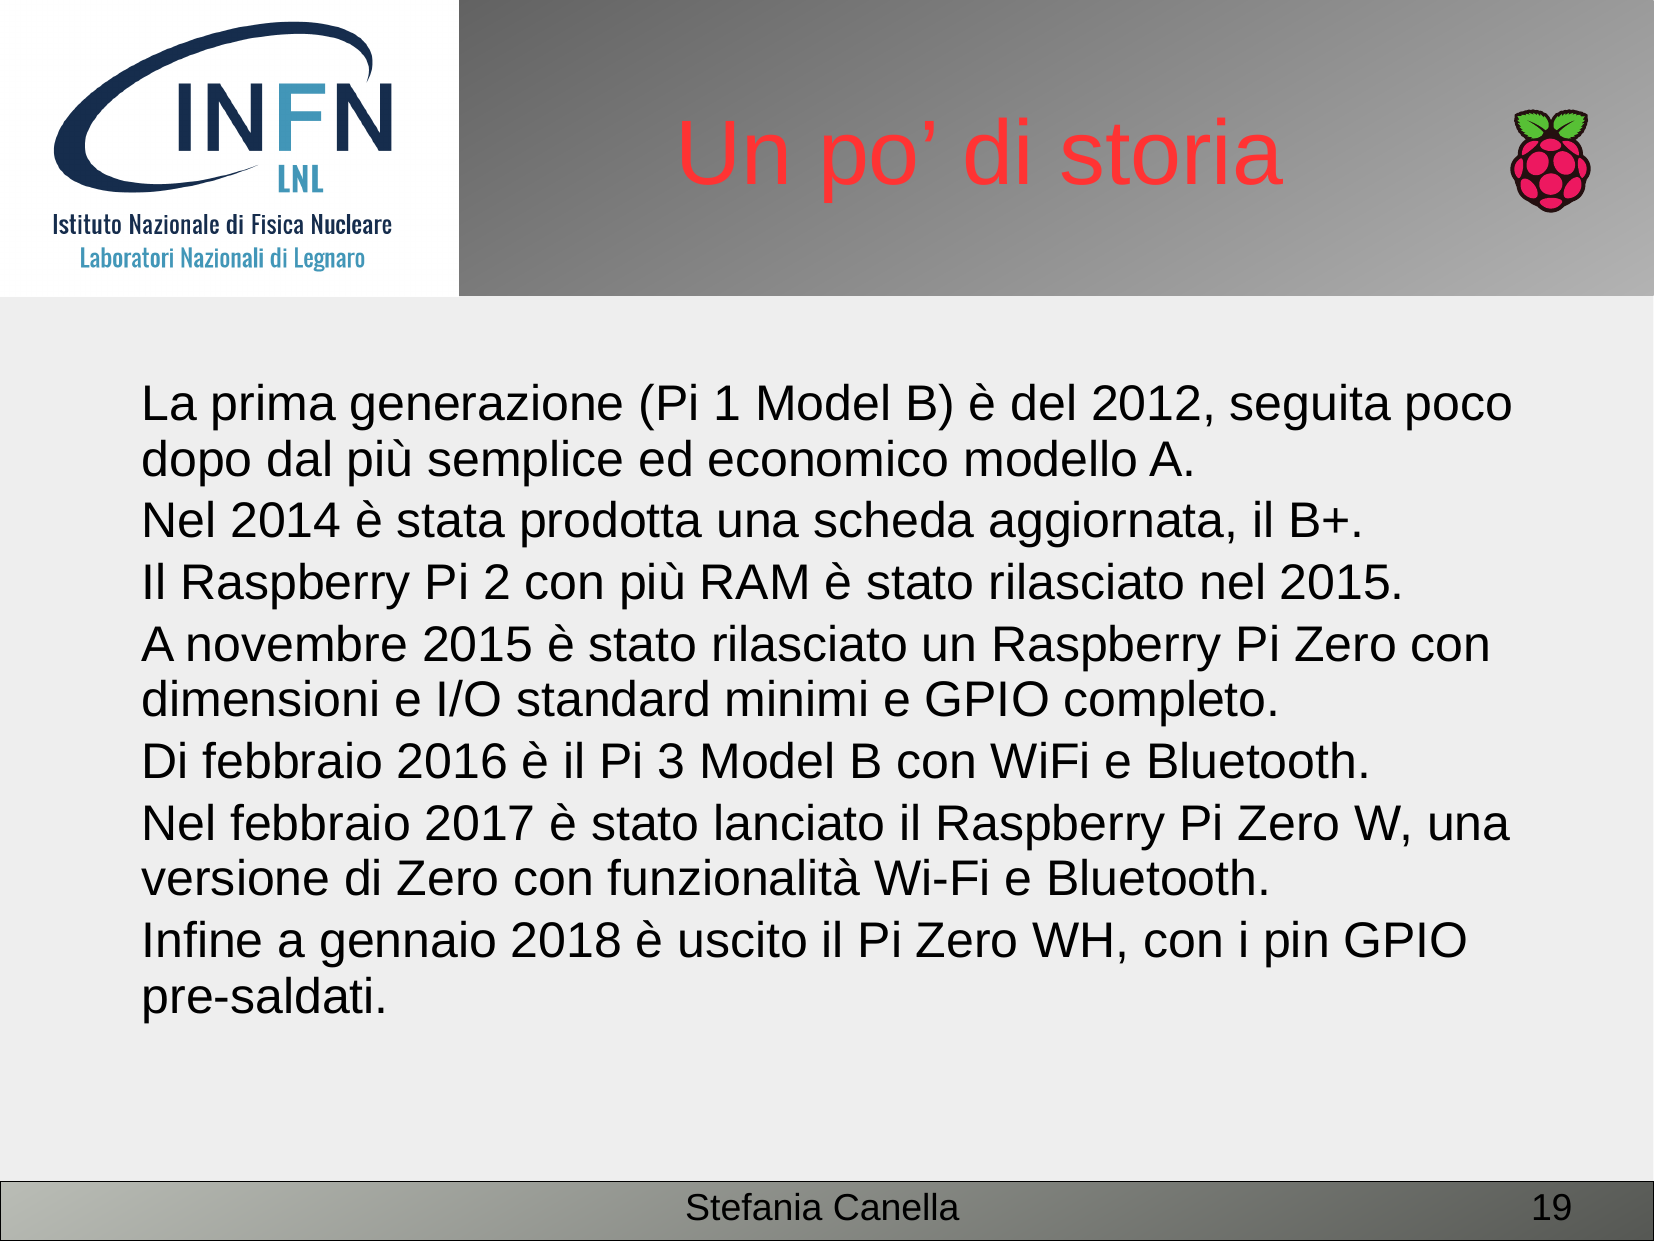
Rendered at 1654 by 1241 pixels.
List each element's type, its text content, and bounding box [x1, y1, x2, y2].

picture [0, 0, 459, 297]
subtitle La prima generazione (Pi 1 Model B) è del 2012, seguita poco dopo dal più semplice ed economico modello A. Nel 2014 è stata prodotta una scheda aggiornata, il B+. Il Raspberry Pi 2 con più RAM è stato rilasciato nel 2015. A novembre 2015 è stato rilasciato un Raspberry Pi Zero con dimensioni e I/O standard minimi e GPIO completo. Di febbraio 2016 è il Pi 3 Model B con WiFi e Bluetooth. Nel febbraio 2017 è stato lanciato il Raspberry Pi Zero W, una versione di Zero con funzionalità Wi-Fi e Bluetooth. Infine a gennaio 2018 è uscito il Pi Zero WH, con i pin GPIO pre-saldati. [82, 290, 1571, 1109]
text_box Stefania Canella [670, 1178, 984, 1241]
title Un po’ di storia [459, 49, 1571, 257]
text_box [459, 0, 1654, 296]
text_box [0, 1181, 670, 1241]
text_box [984, 1181, 1516, 1241]
text_box 34 [1516, 1178, 1654, 1241]
